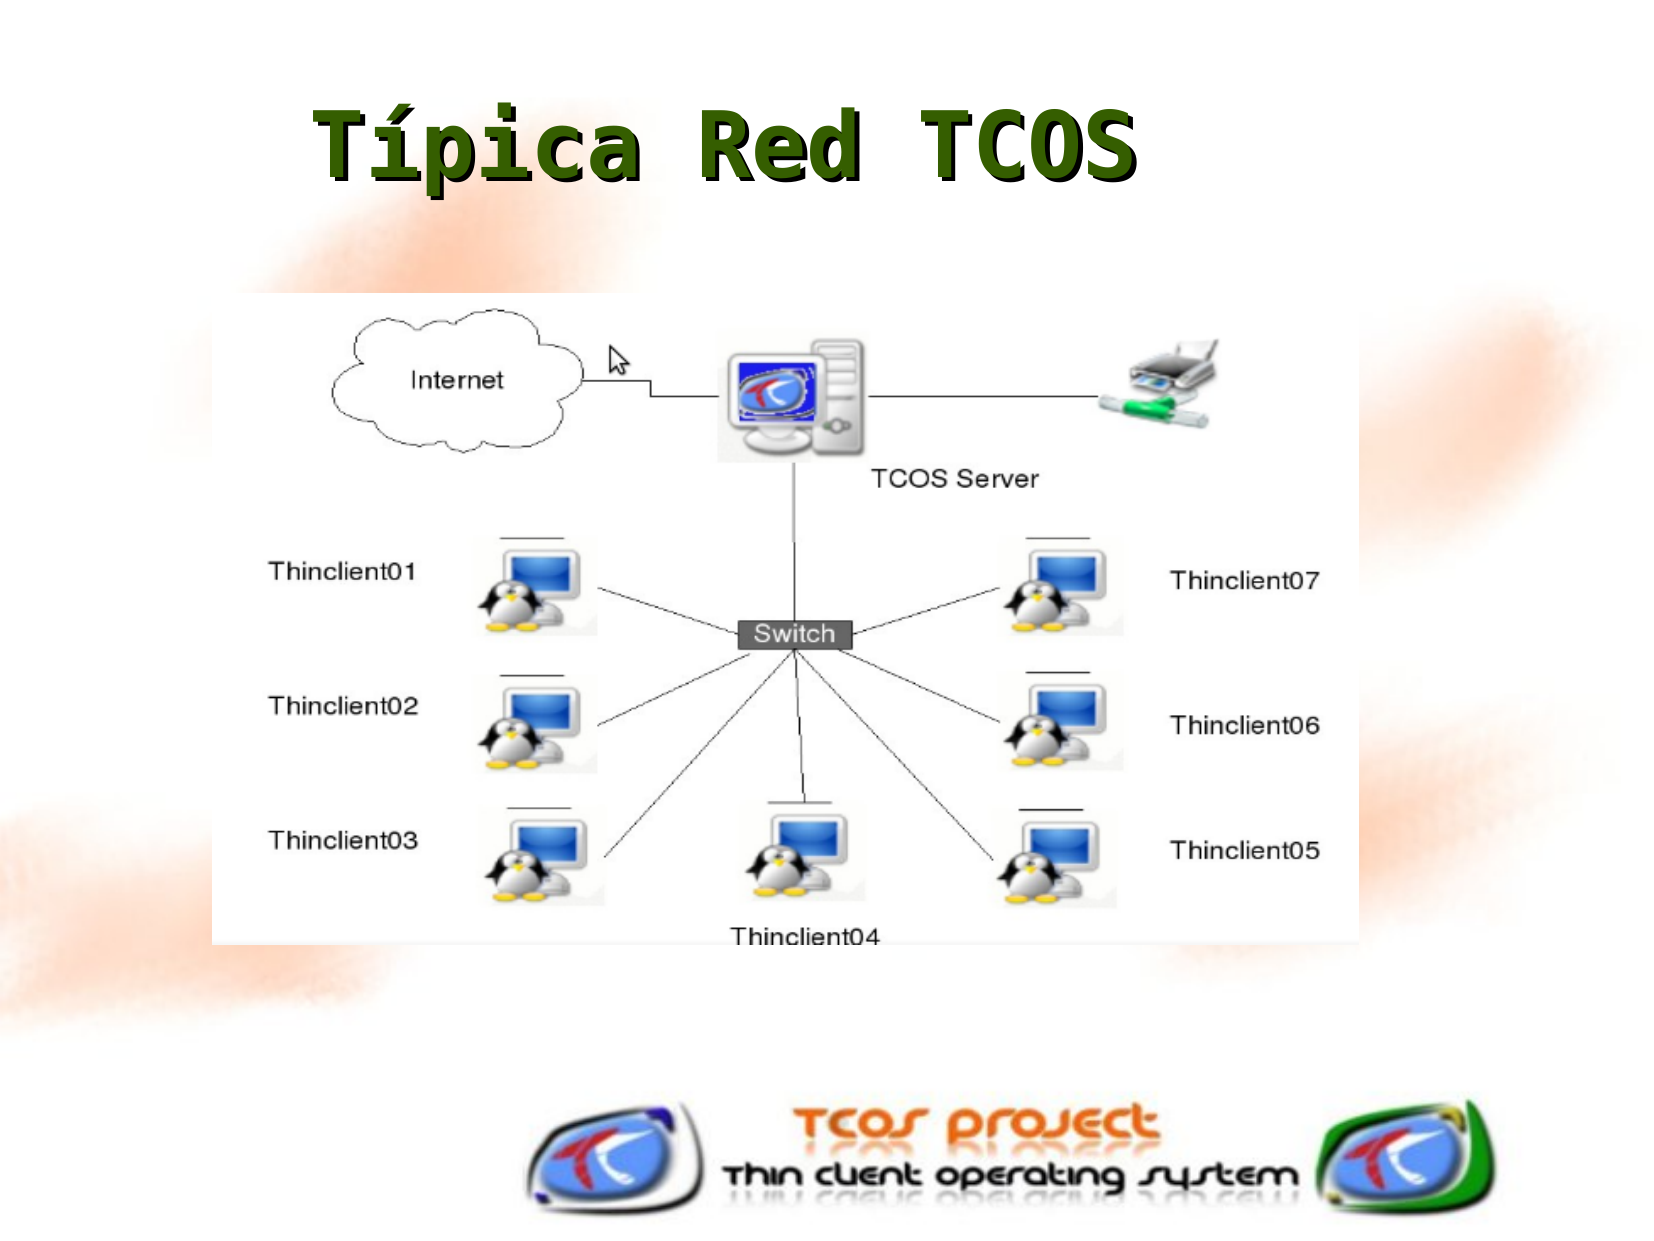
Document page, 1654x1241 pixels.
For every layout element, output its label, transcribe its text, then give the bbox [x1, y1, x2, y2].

picture [0, 0, 1654, 1241]
text_box Típica Red TCOS [295, 84, 1154, 207]
